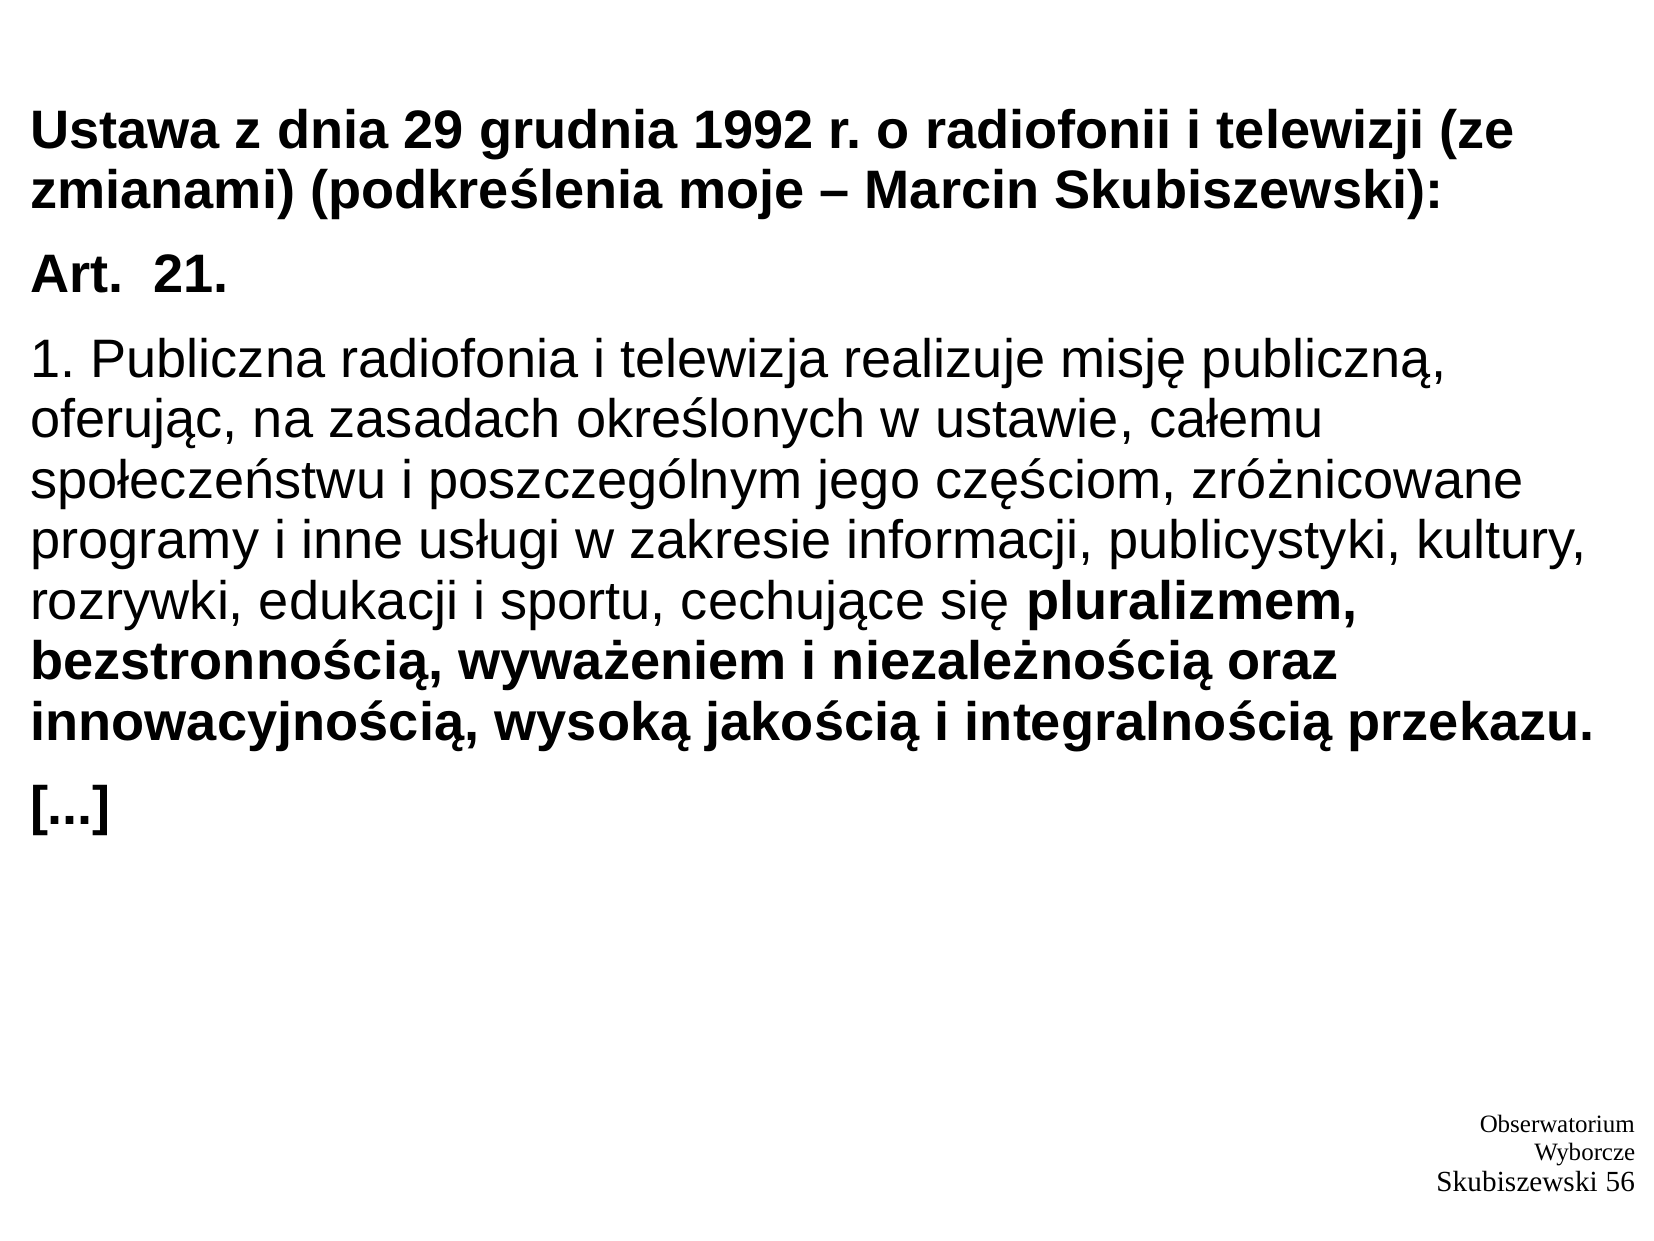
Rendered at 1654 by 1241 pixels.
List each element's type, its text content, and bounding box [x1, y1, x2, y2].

list Ustawa z dnia 29 grudnia 1992 r. o radiofonii i telewizji (ze zmianami) (podkreślenia moje – Marcin Skubiszewski): Art. 21. 1. Publiczna radiofonia i telewizja realizuje misję publiczną, oferując, na zasadach określonych w ustawie, całemu społeczeństwu i poszczególnym jego częściom, zróżnicowane programy i inne usługi w zakresie informacji, publicystyki, kultury, rozrywki, edukacji i sportu, cechujące się pluralizmem, bezstronnością, wyważeniem i niezależnością oraz innowacyjnością, wysoką jakością i integralnością przekazu. [...] [30, 15, 1621, 1156]
